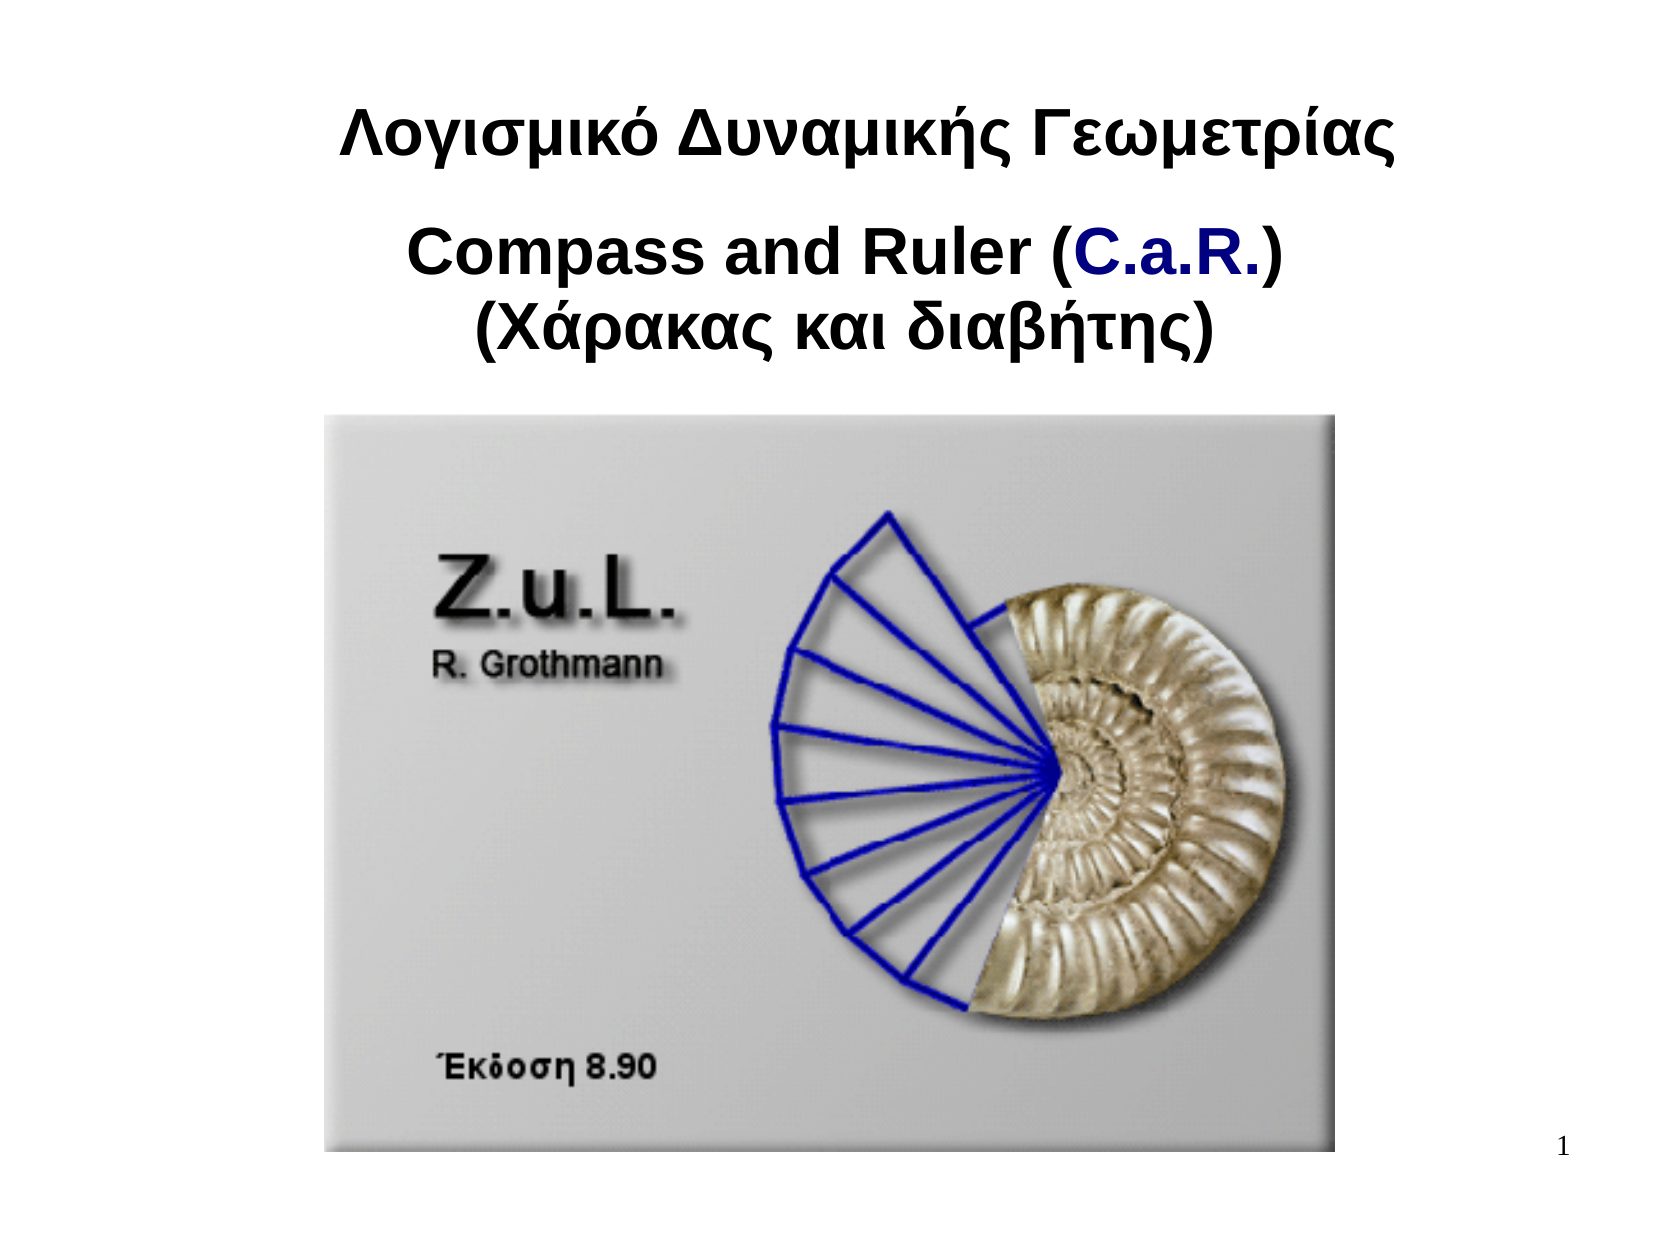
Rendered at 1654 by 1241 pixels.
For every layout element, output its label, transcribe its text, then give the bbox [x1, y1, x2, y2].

text_box Λογισμικό Δυναμικής Γεωμετρίας [324, 87, 1414, 178]
text_box Compass and Ruler (C.a.R.) (Χάρακας και διαβήτης) [391, 206, 1300, 372]
picture [324, 413, 1335, 1152]
